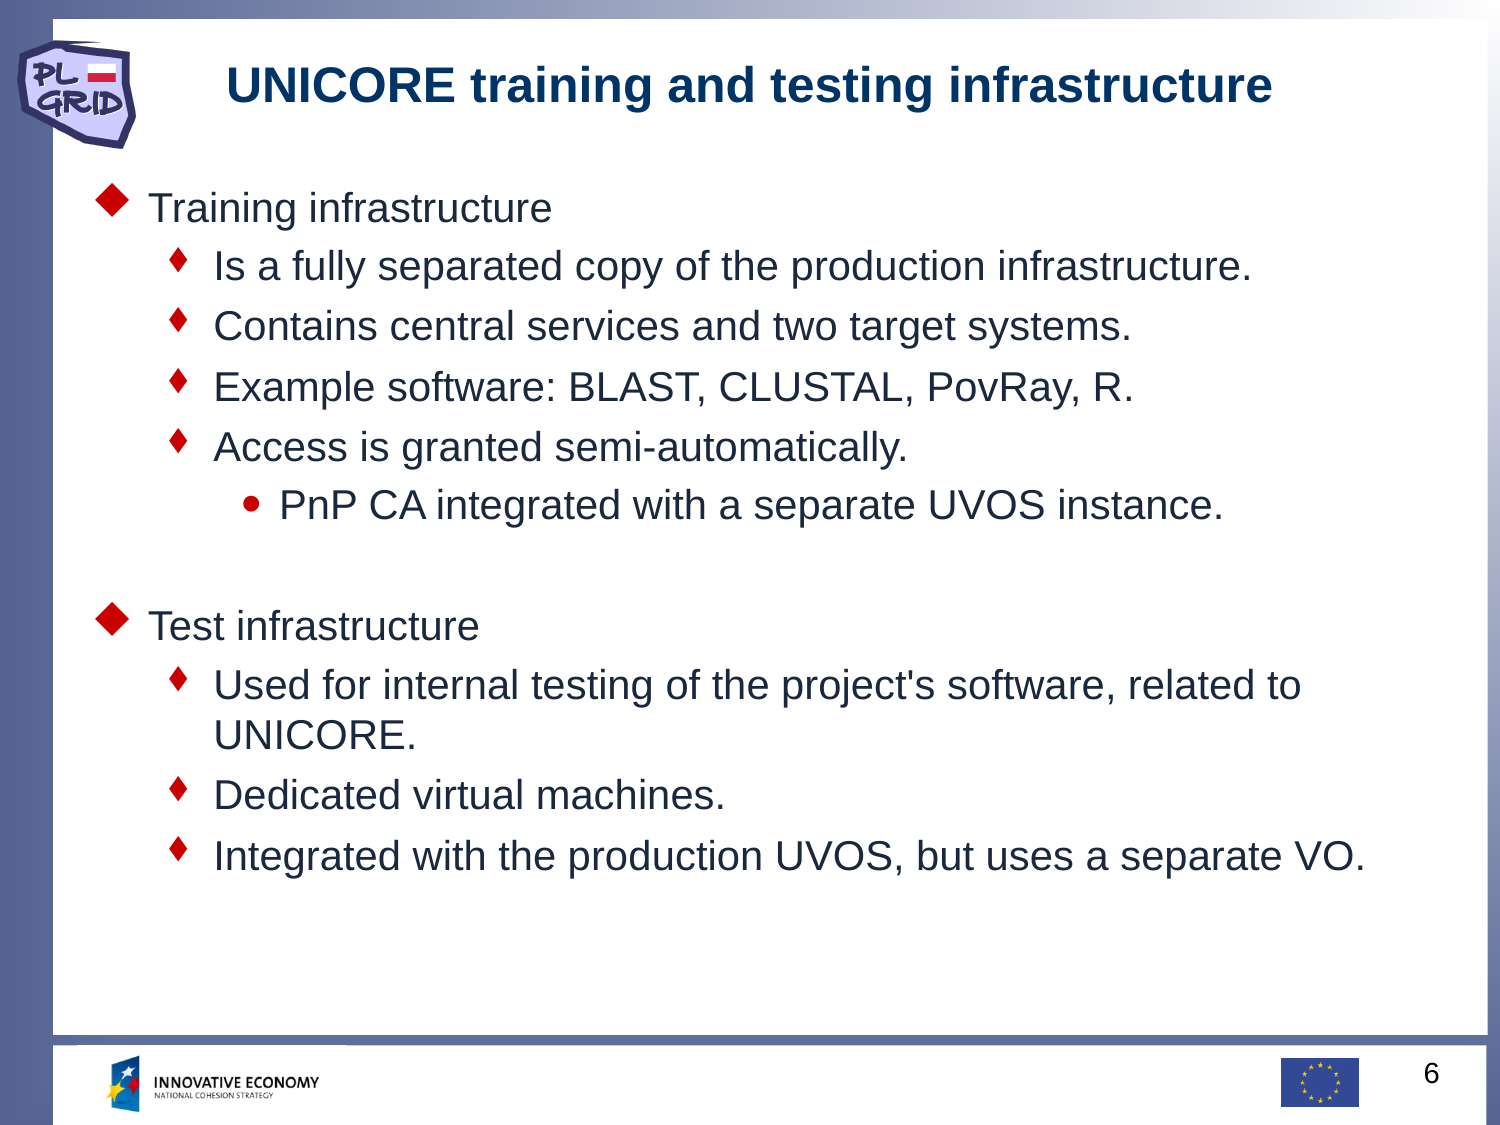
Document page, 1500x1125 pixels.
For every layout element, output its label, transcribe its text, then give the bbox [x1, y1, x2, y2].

title UNICORE training and testing infrastructure [75, 44, 1426, 121]
text_box <numer> [1104, 1046, 1455, 1125]
picture [0, 0, 1500, 1125]
list Training infrastructure Is a fully separated copy of the production infrastructure. Contains central services and two target systems. Example software: BLAST, CLUSTAL, PovRay, R. Access is granted semi-automatically. PnP CA integrated with a separate UVOS instance. Test infrastructure Used for internal testing of the project's software, related to UNICORE. Dedicated virtual machines. Integrated with the production UVOS, but uses a separate VO. [76, 172, 1427, 1010]
